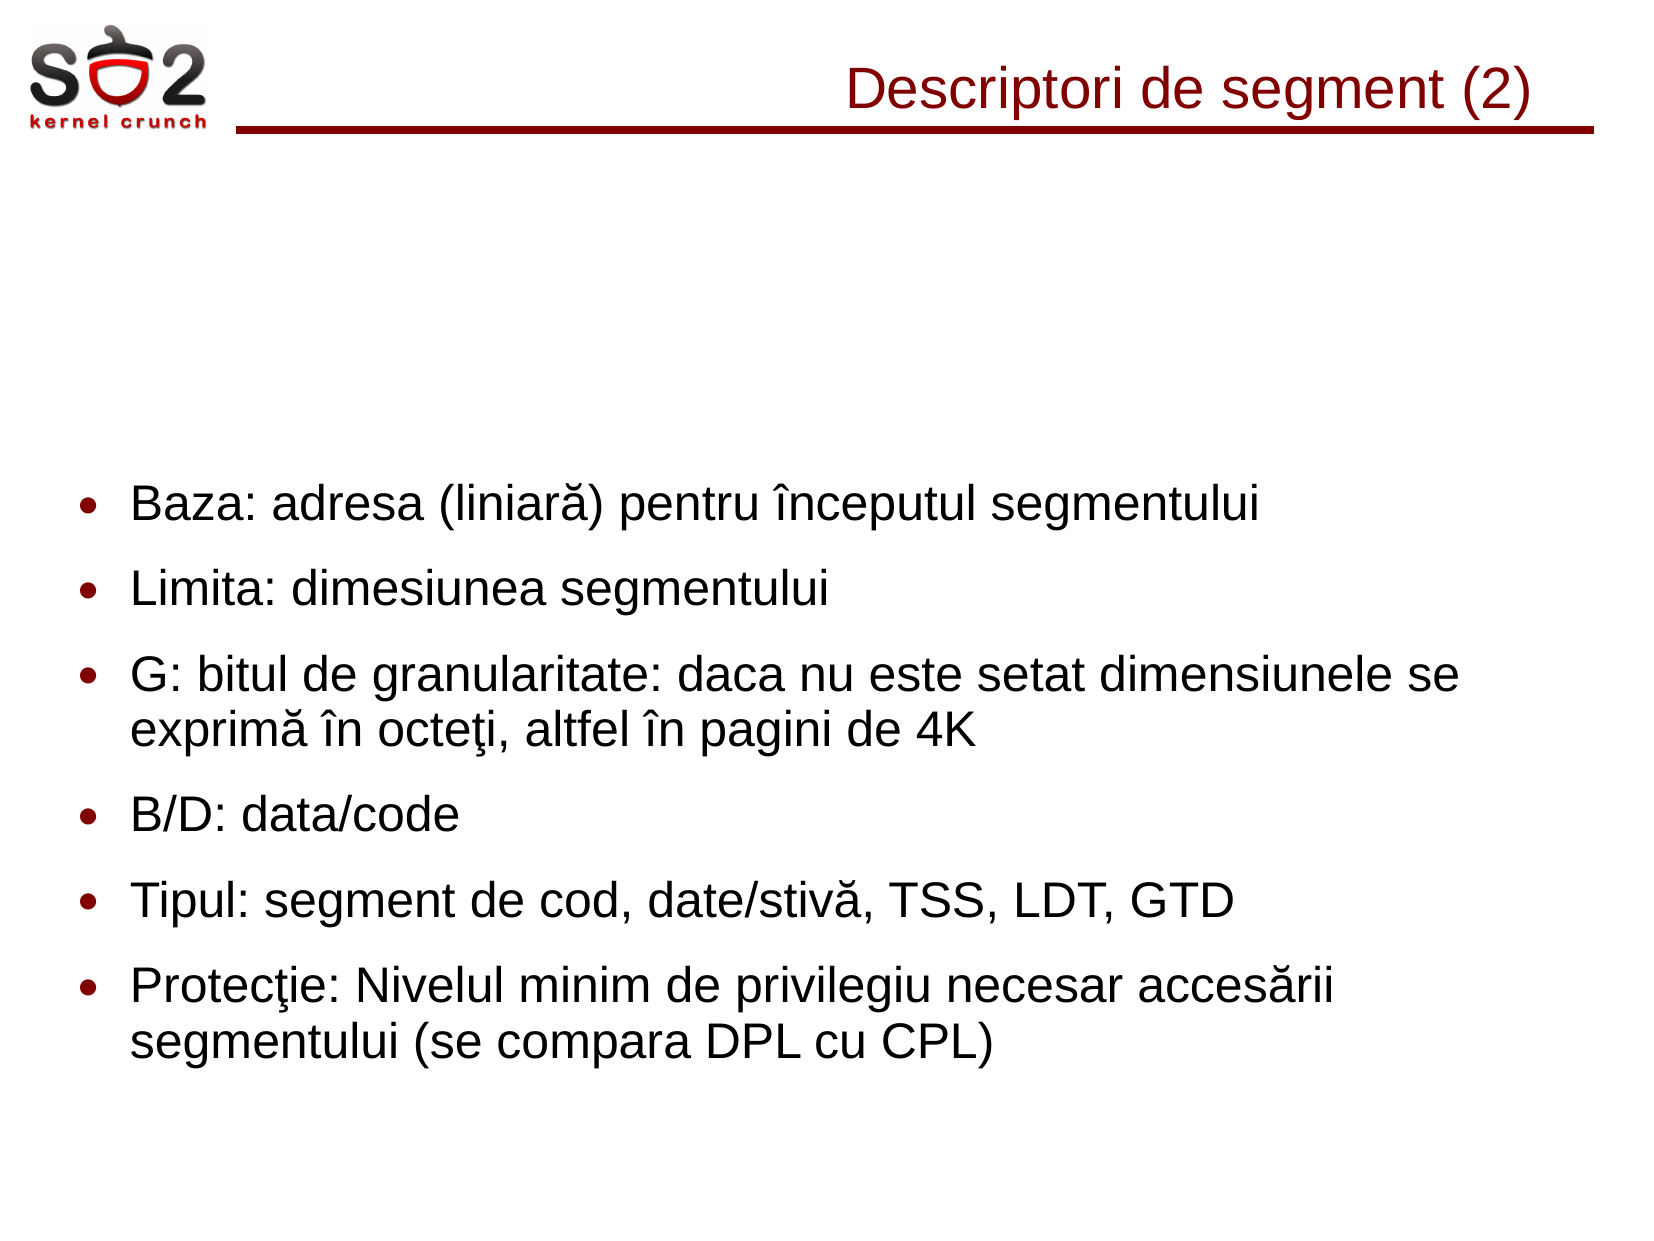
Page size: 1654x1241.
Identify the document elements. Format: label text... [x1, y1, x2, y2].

title Descriptori de segment (2) [121, 0, 1534, 178]
list Baza: adresa (liniară) pentru începutul segmentului Limita: dimesiunea segmentului G: bitul de granularitate: daca nu este setat dimensiunele se exprimă în octeţi, altfel în pagini de 4K B/D: data/code Tipul: segment de cod, date/stivă, TSS, LDT, GTD Protecţie: Nivelul minim de privilegiu necesar accesării segmentului (se compara DPL cu CPL) [59, 303, 1565, 1241]
picture [29, 23, 121, 130]
